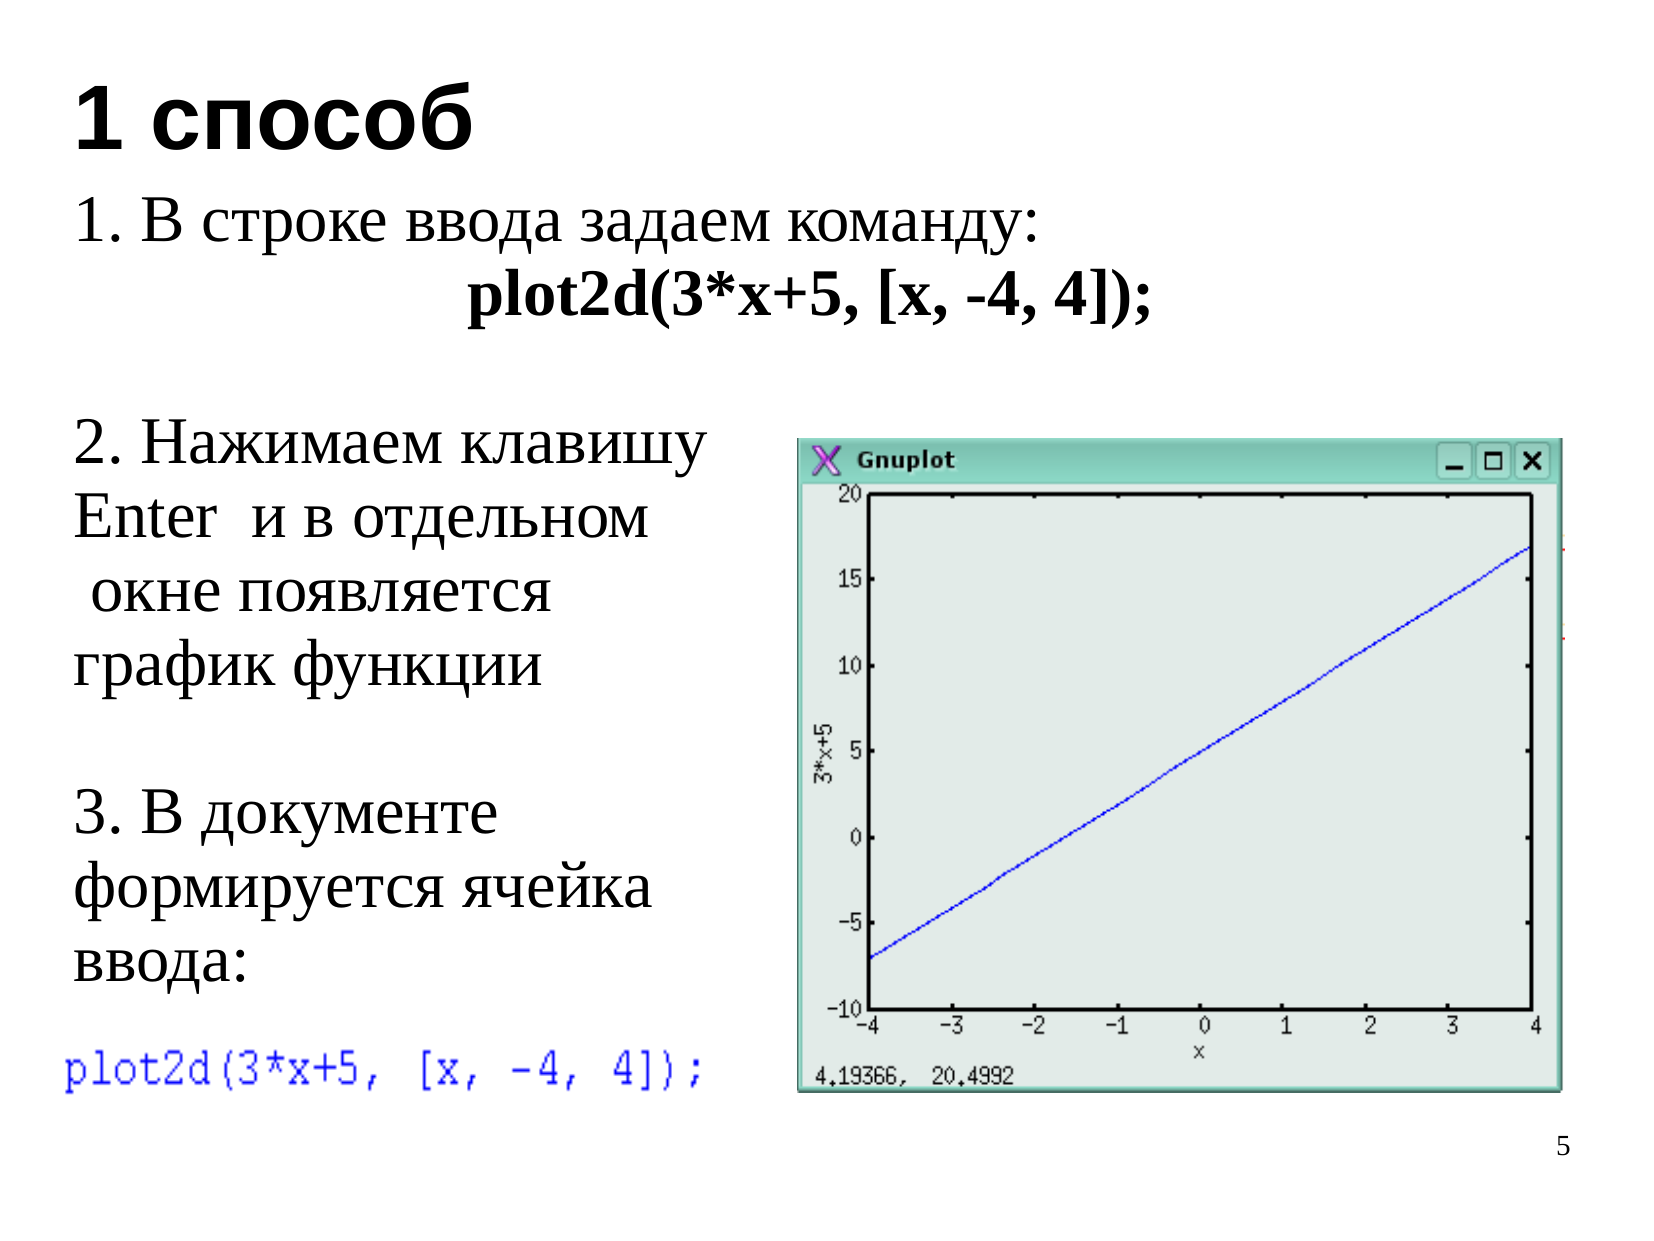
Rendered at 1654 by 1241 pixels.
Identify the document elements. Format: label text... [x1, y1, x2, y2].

picture [59, 1033, 739, 1123]
text_box 1 способ [59, 59, 1654, 207]
text_box 1. В строке ввода задаем команду: plot2d(3*x+5, [x, -4, 4]); 2. Нажимаем клавишу Enter и в отдельном окне появляется график функции 3. В документе формируется ячейка ввода: [59, 174, 1565, 1004]
picture [797, 438, 1565, 1093]
